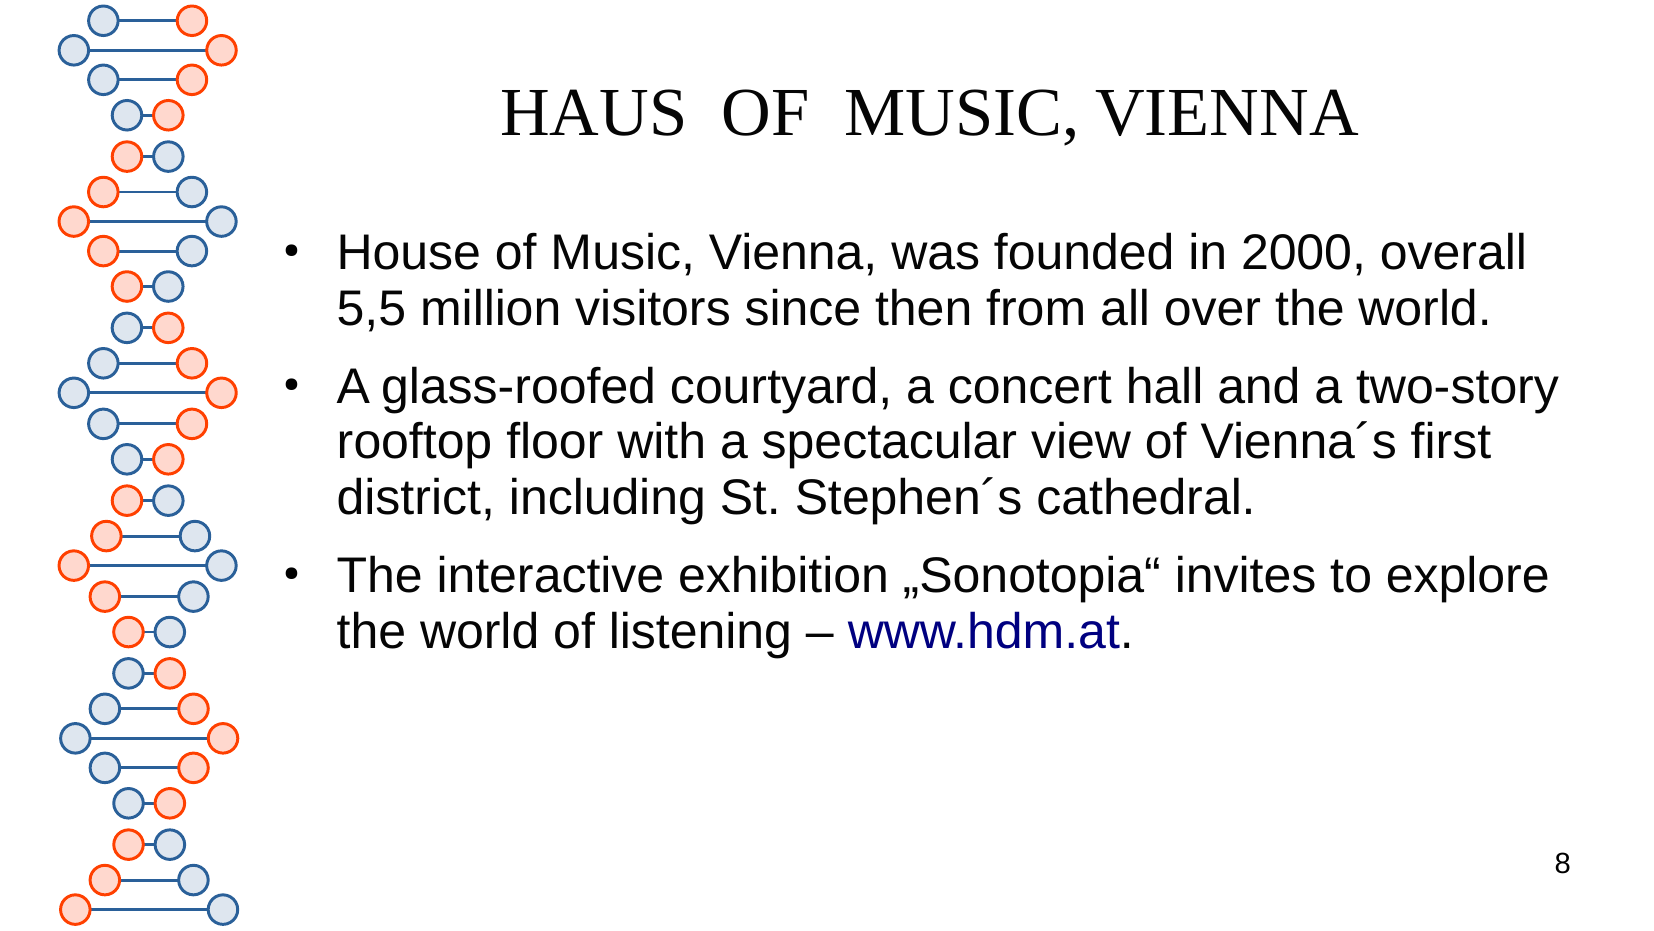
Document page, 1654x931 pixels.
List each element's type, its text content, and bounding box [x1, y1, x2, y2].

list House of Music, Vienna, was founded in 2000, overall 5,5 million visitors since then from all over the world. A glass-roofed courtyard, a concert hall and a two-story rooftop floor with a spectacular view of Vienna´s first district, including St. Stephen´s cathedral. The interactive exhibition „Sonotopia“ invites to explore the world of listening – www.hdm.at. [265, 224, 1595, 764]
title HAUS OF MUSIC, VIENNA [265, 35, 1595, 189]
